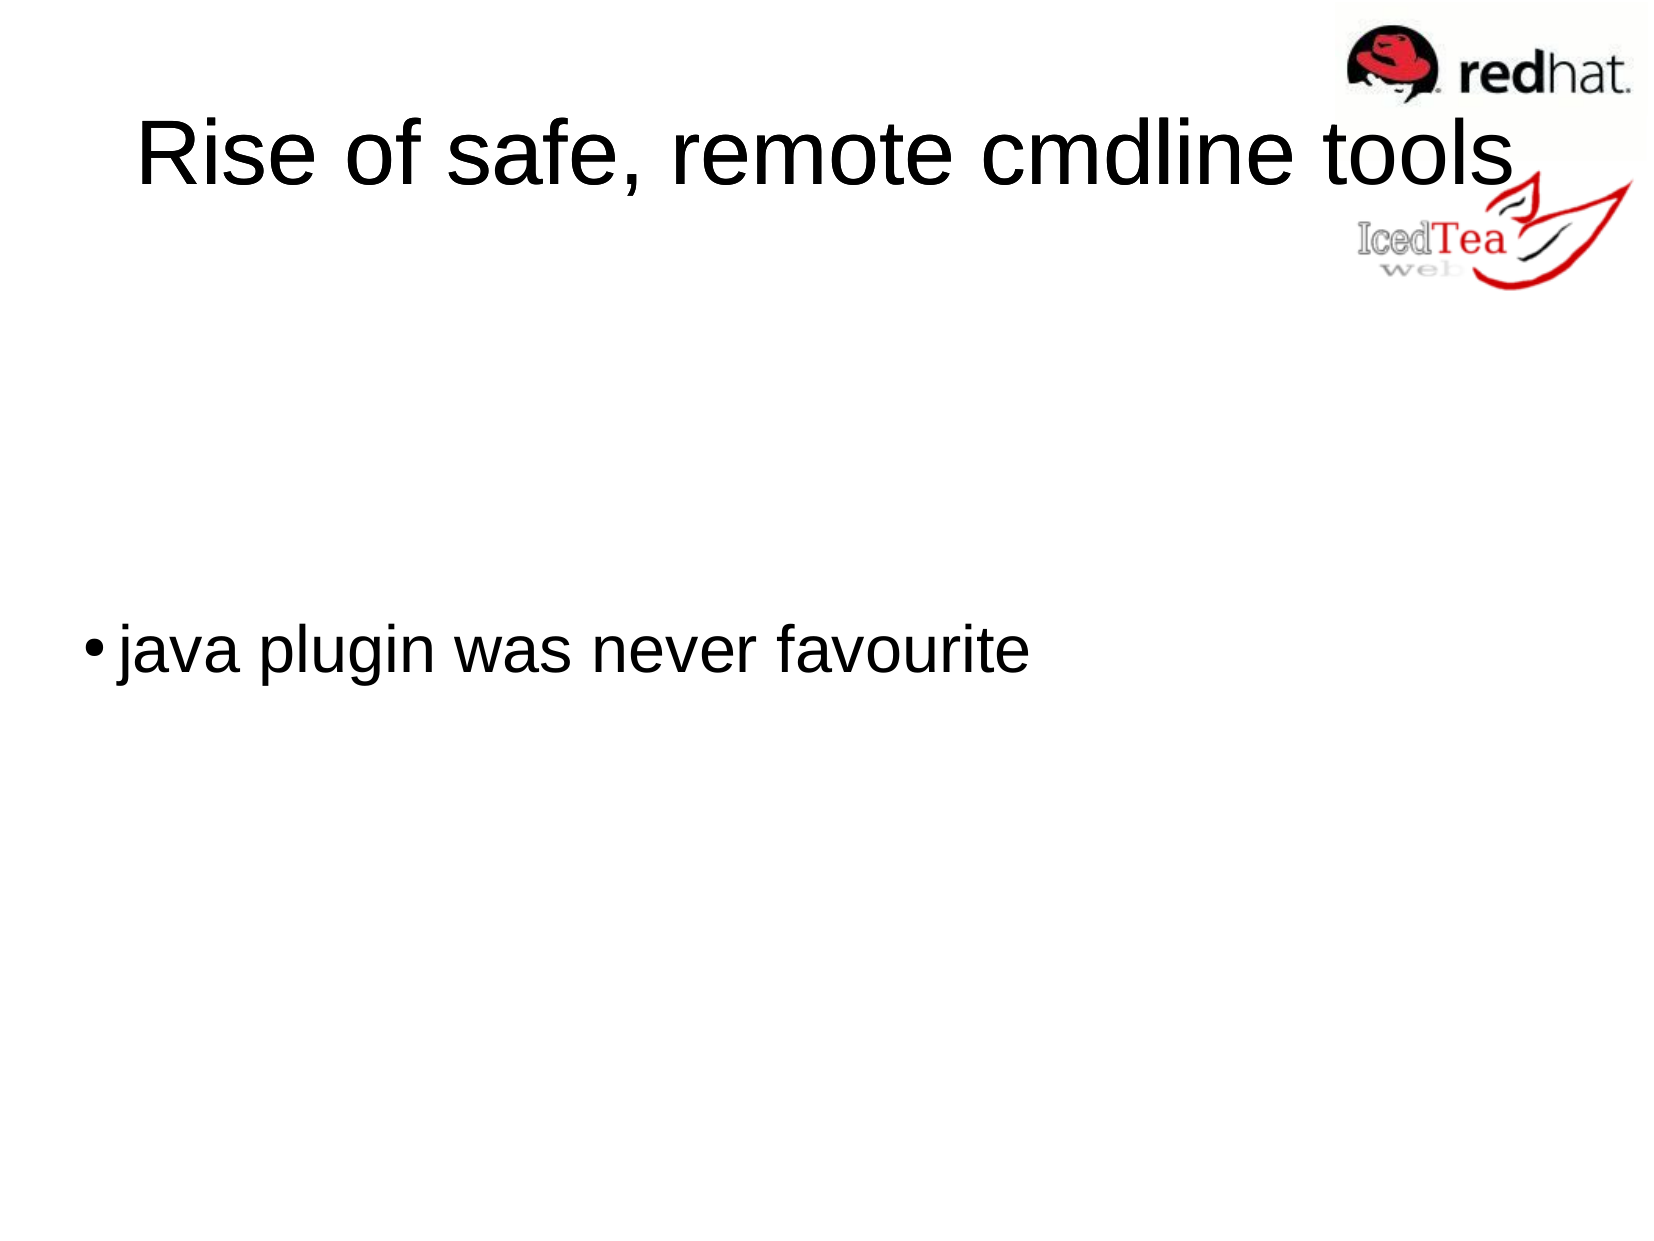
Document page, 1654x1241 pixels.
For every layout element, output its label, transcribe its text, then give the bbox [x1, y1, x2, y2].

title Rise of safe, remote cmdline tools [82, 49, 1571, 257]
subtitle java plugin was never favourite [82, 290, 1571, 1010]
picture [1335, 2, 1648, 316]
